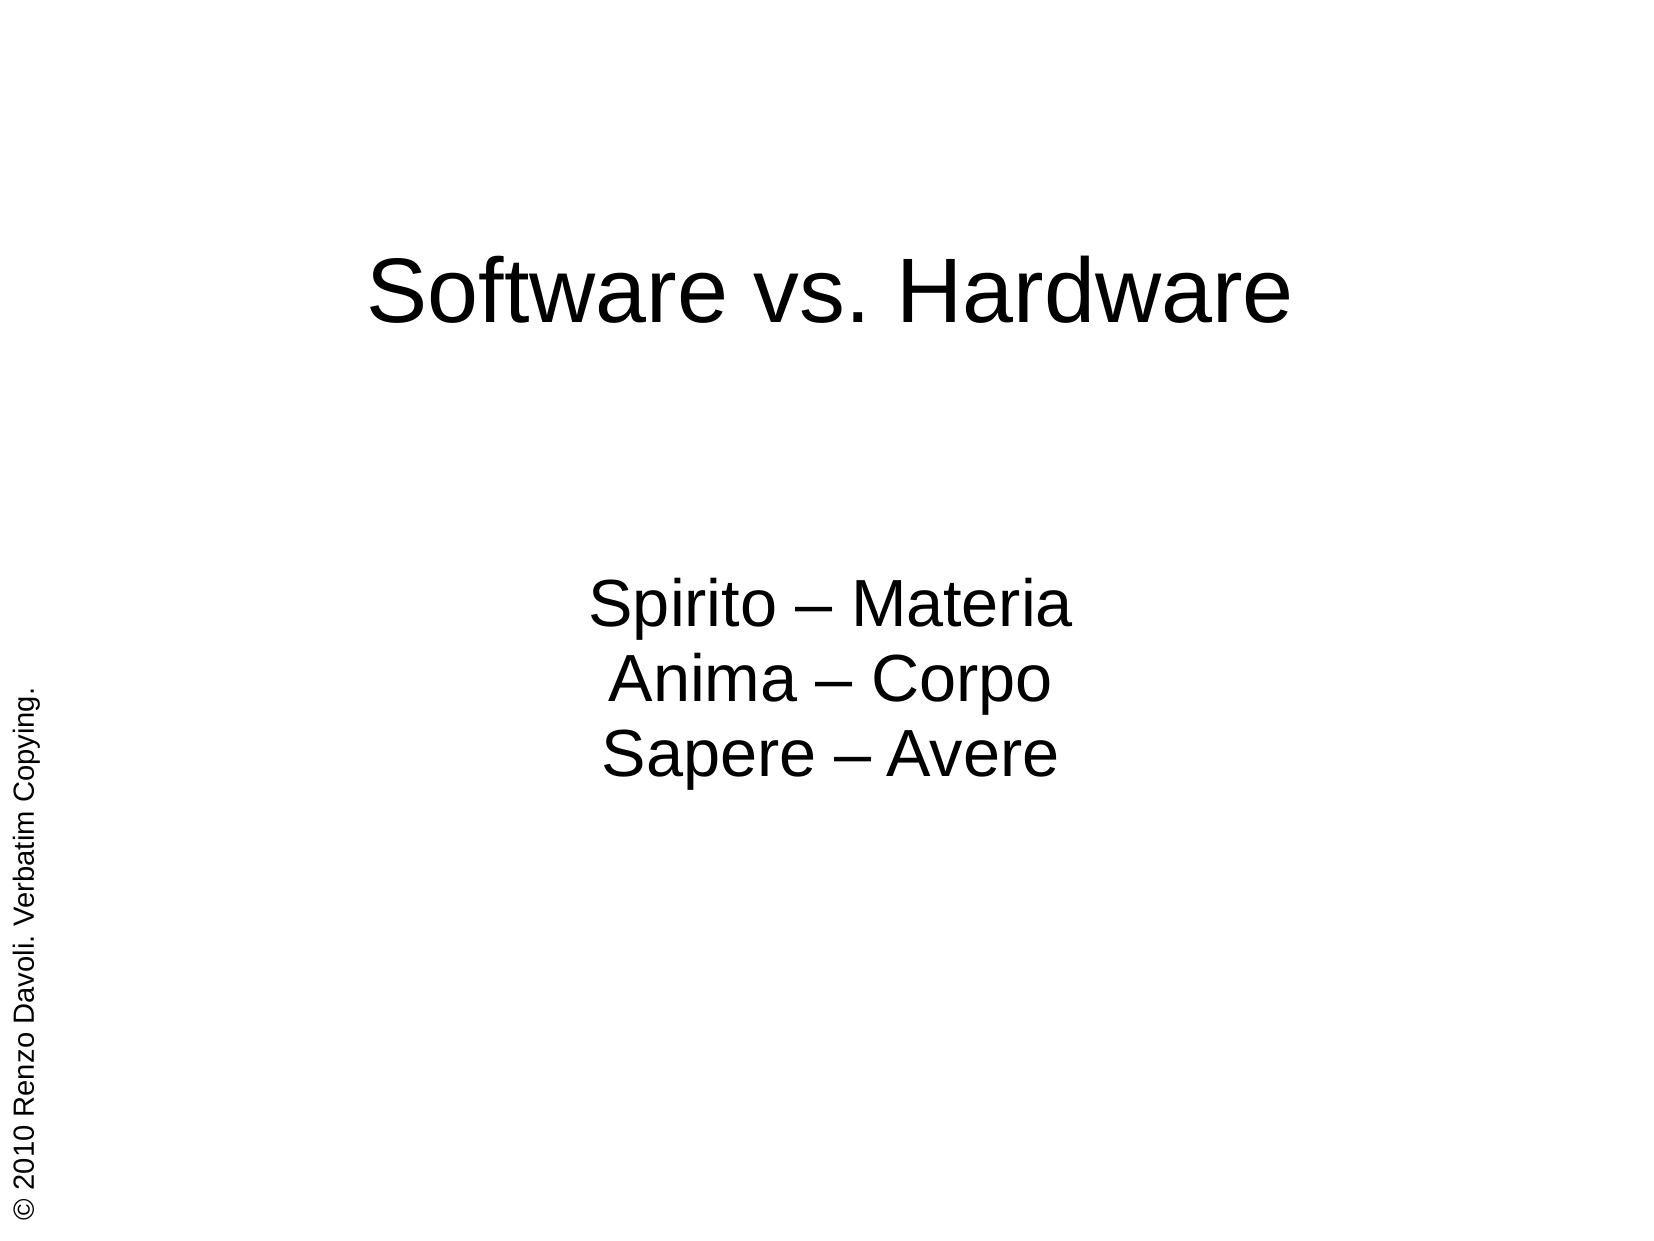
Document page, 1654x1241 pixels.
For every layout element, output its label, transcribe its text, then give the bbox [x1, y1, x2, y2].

title Software vs. Hardware [86, 187, 1576, 268]
subtitle Spirito – Materia Anima – Corpo Sapere – Avere [86, 268, 1576, 1088]
